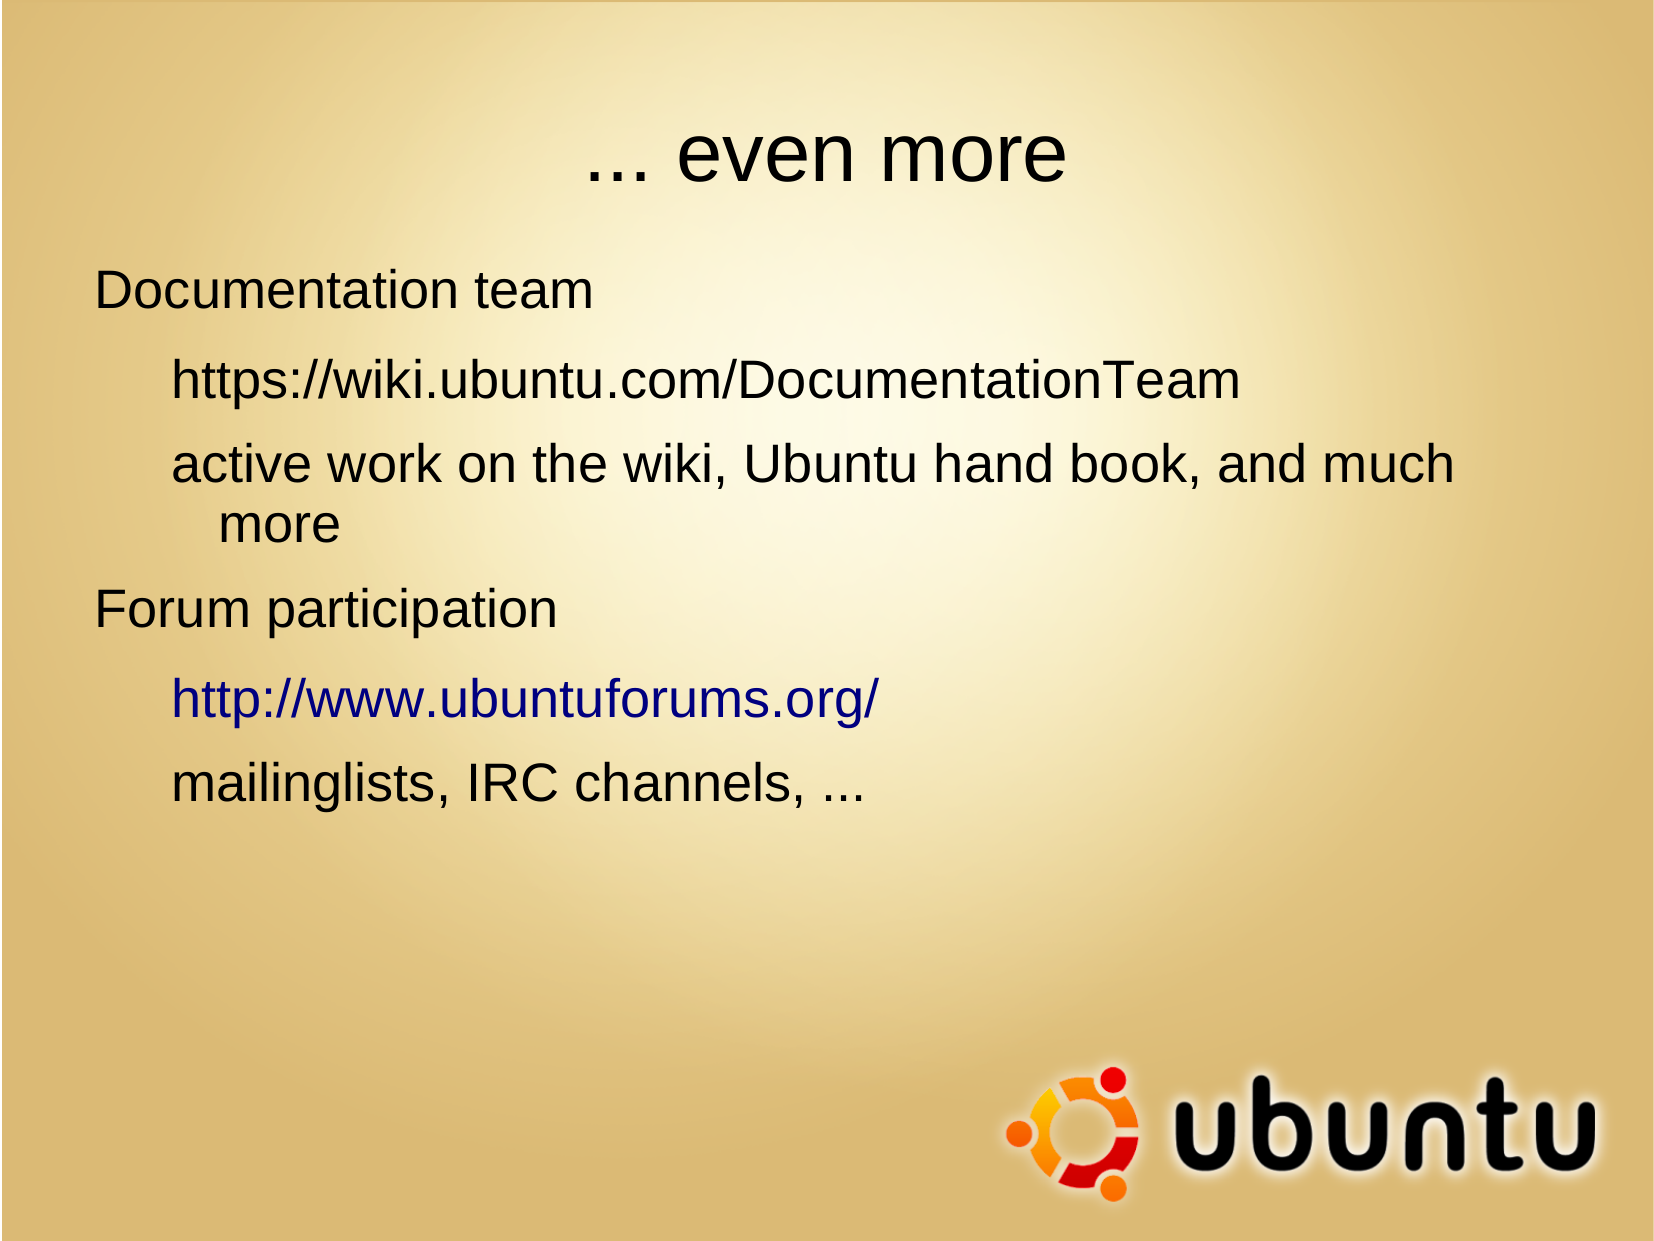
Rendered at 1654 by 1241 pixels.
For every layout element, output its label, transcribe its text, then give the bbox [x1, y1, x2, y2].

list Documentation team https://wiki.ubuntu.com/DocumentationTeam active work on the wiki, Ubuntu hand book, and much more Forum participation http://www.ubuntuforums.org/ mailinglists, IRC channels, ... [76, 259, 1565, 1063]
title ... even more [82, 49, 1571, 257]
picture [2, 0, 1654, 1241]
